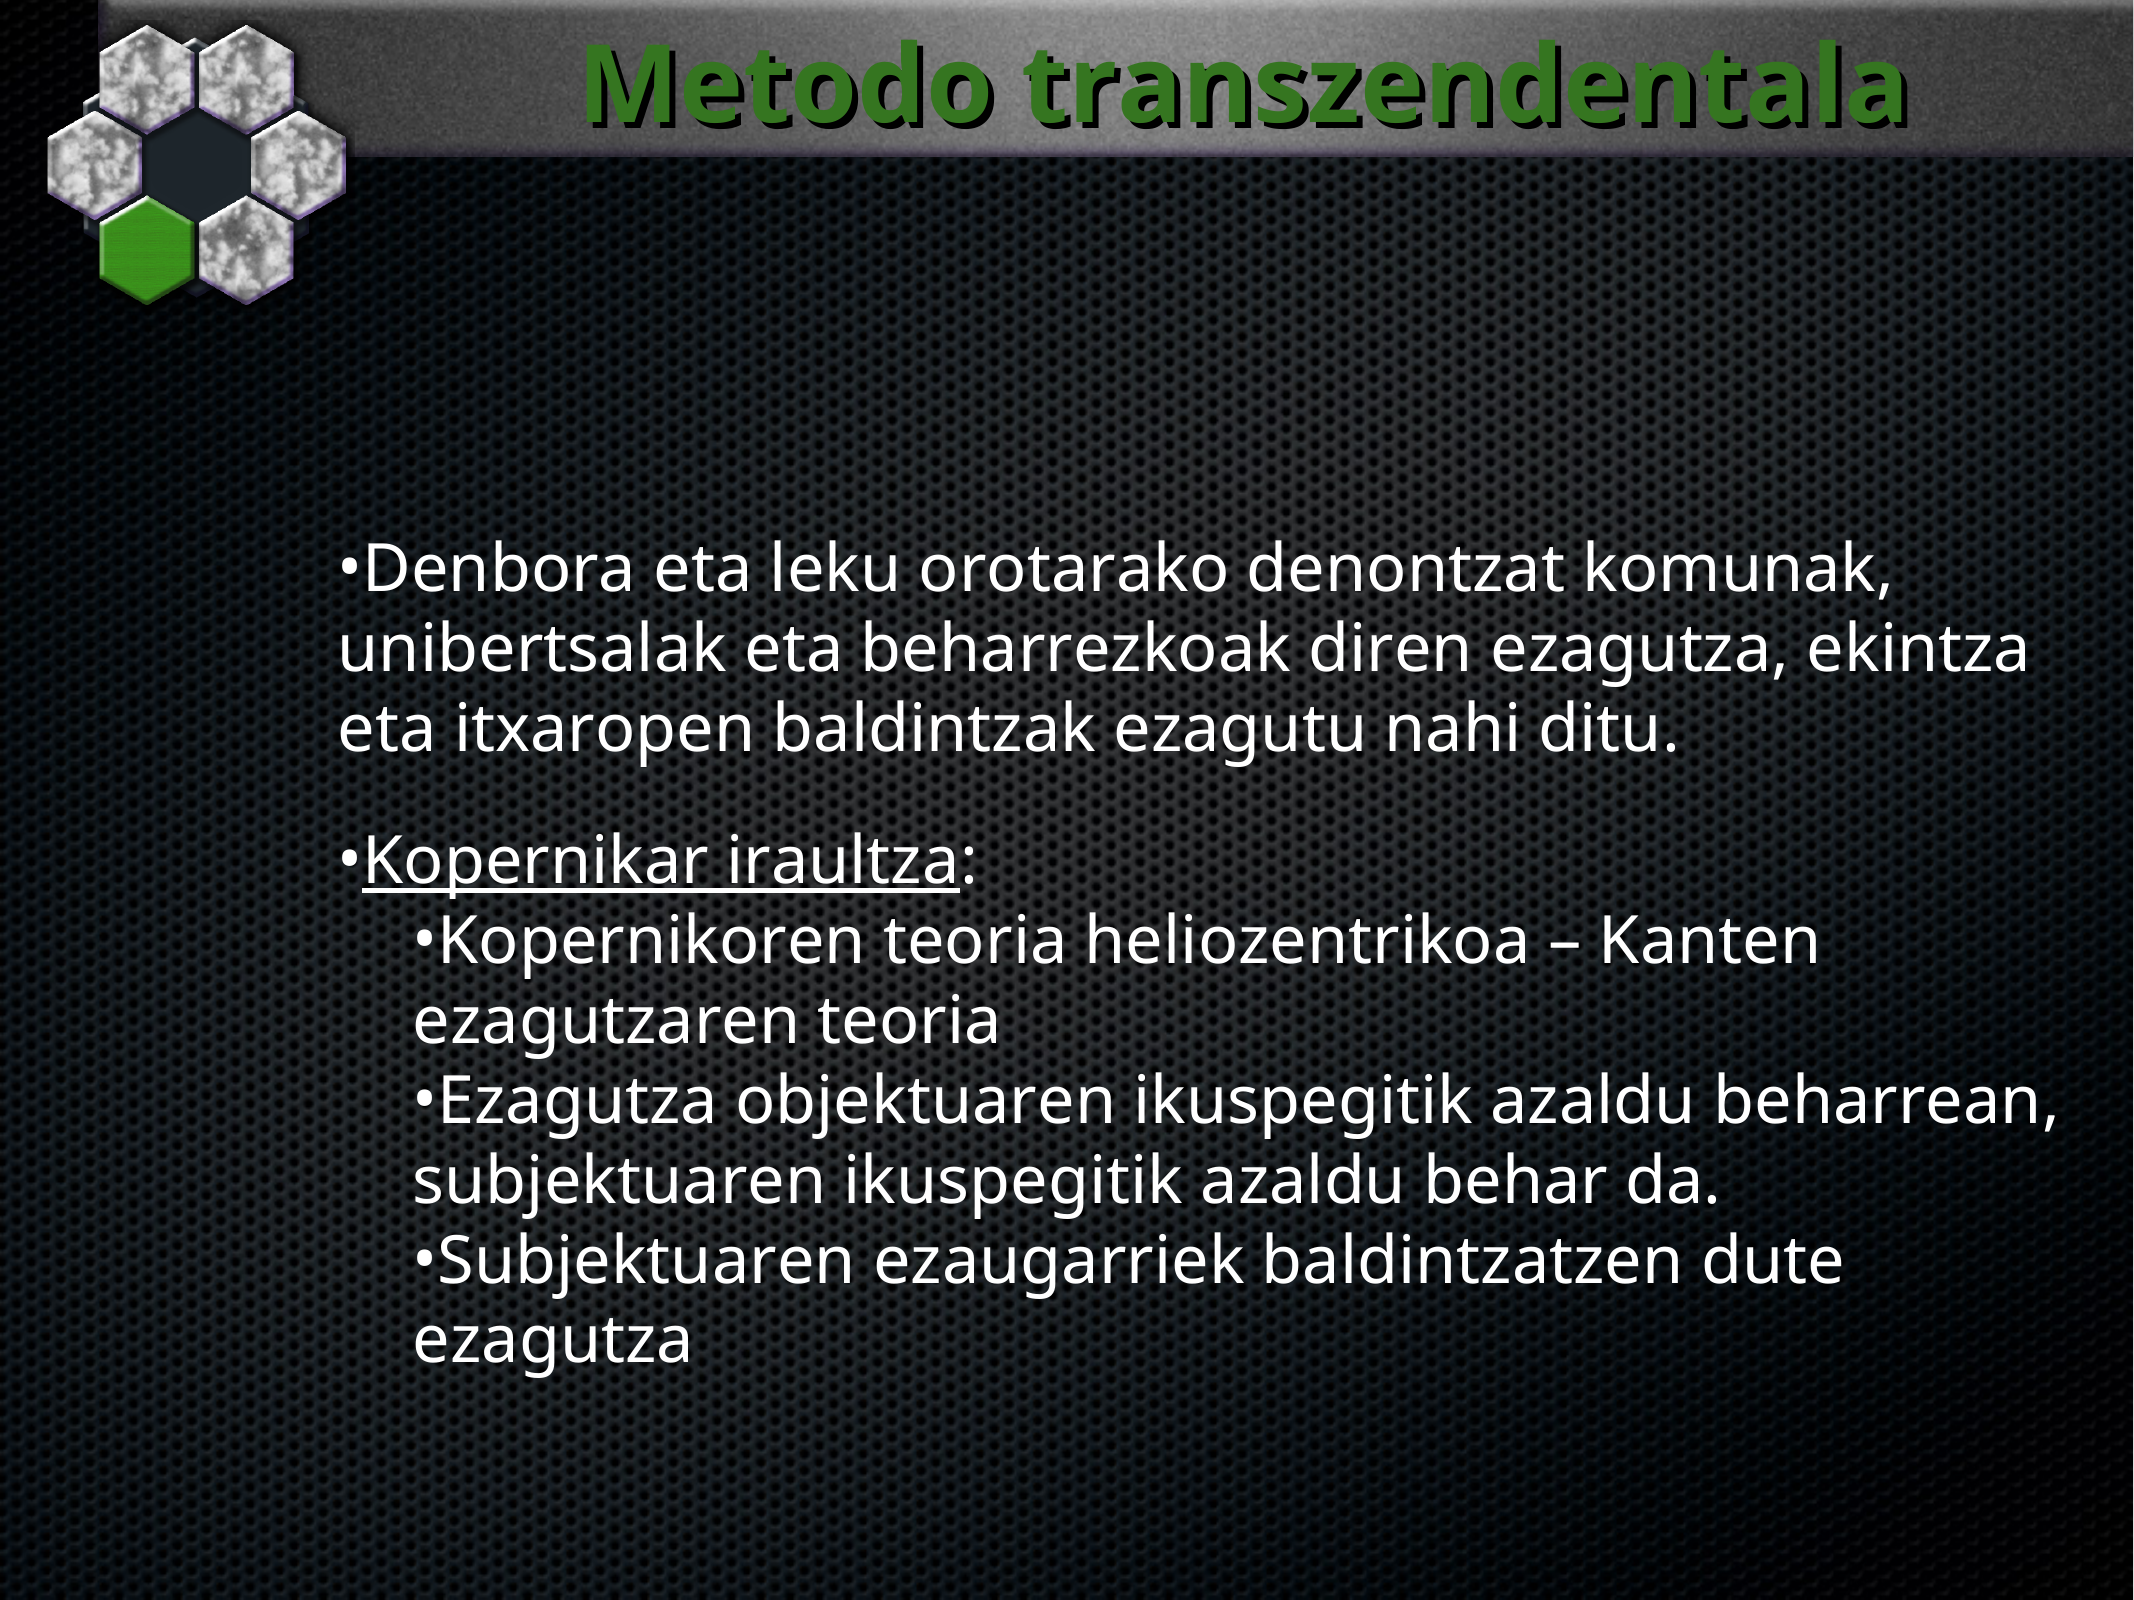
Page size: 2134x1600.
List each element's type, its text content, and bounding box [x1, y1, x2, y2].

text_box Metodo transzendentala [416, 13, 2071, 144]
text_box Denbora eta leku orotarako denontzat komunak, unibertsalak eta beharrezkoak diren ezagutza, ekintza eta itxaropen baldintzak ezagutu nahi ditu. Kopernikar iraultza: Kopernikoren teoria heliozentrikoa – Kanten ezagutzaren teoria Ezagutza objektuaren ikuspegitik azaldu beharrean, subjektuaren ikuspegitik azaldu behar da. Subjektuaren ezaugarriek baldintzatzen dute ezagutza [337, 504, 2134, 1397]
picture [0, 0, 2134, 1600]
